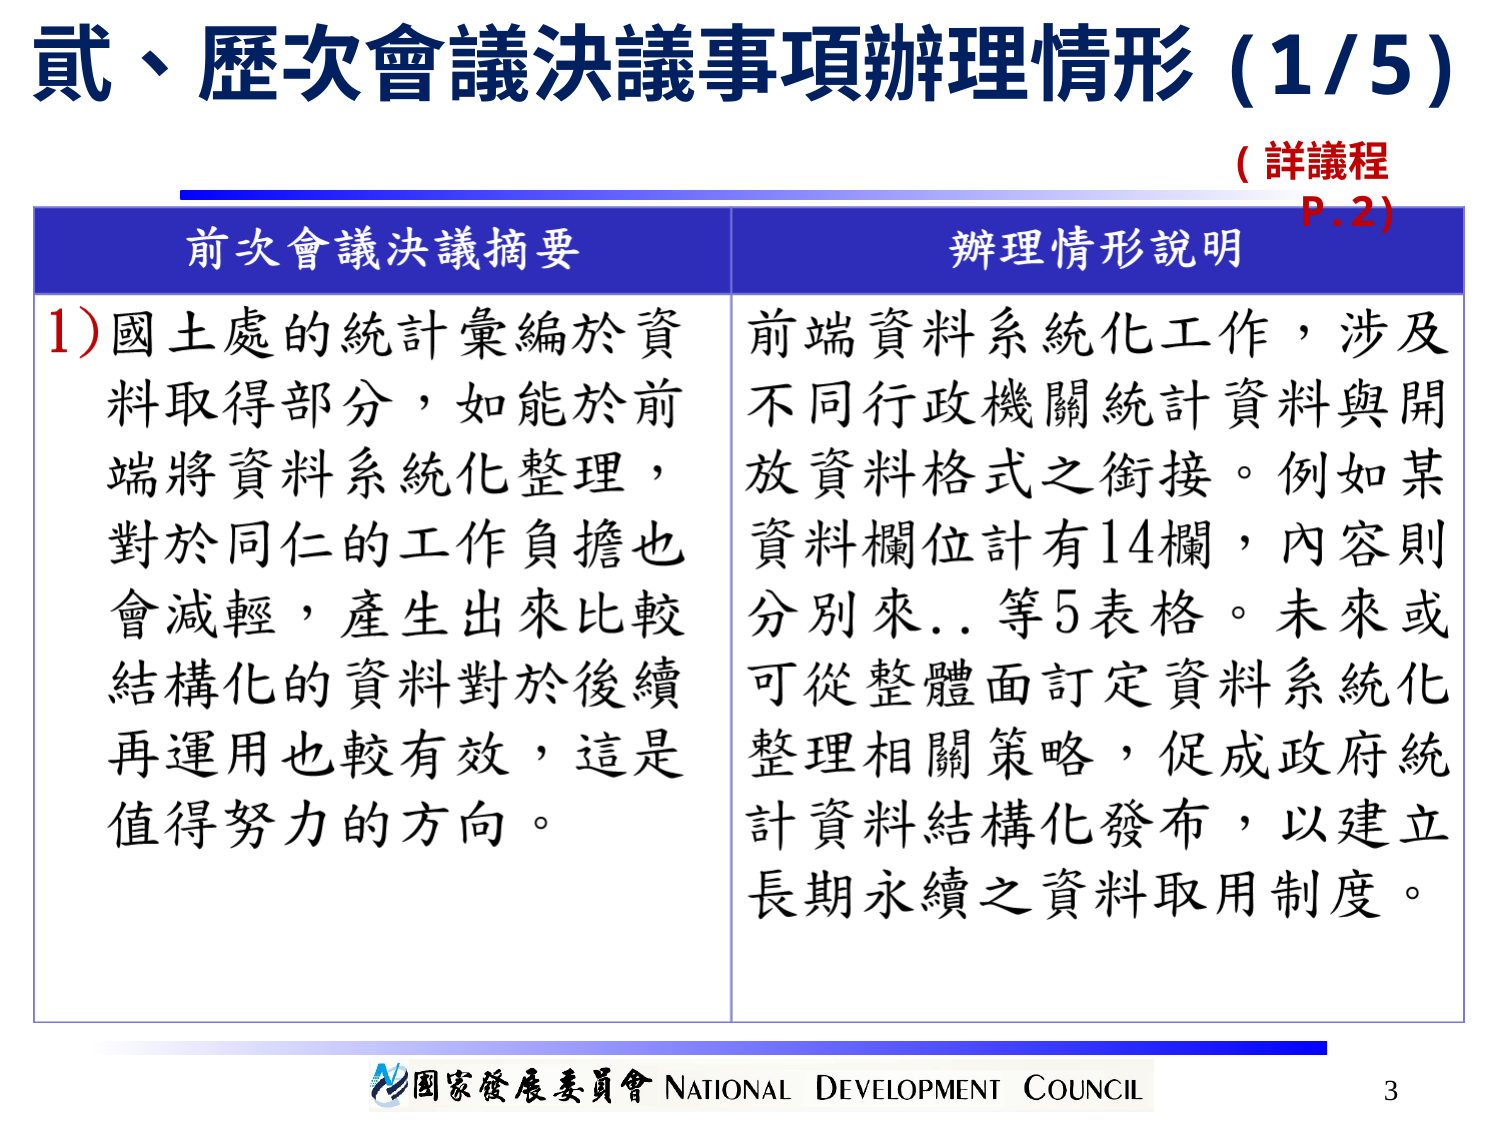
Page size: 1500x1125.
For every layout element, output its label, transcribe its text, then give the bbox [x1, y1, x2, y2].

text_box 貮、歷次會議決議事項辦理情形(1/5) [0, 3, 1500, 132]
text_box 3 [1368, 1063, 1485, 1100]
text_box (詳議程P.2) [1215, 127, 1500, 242]
picture [33, 200, 1465, 1024]
